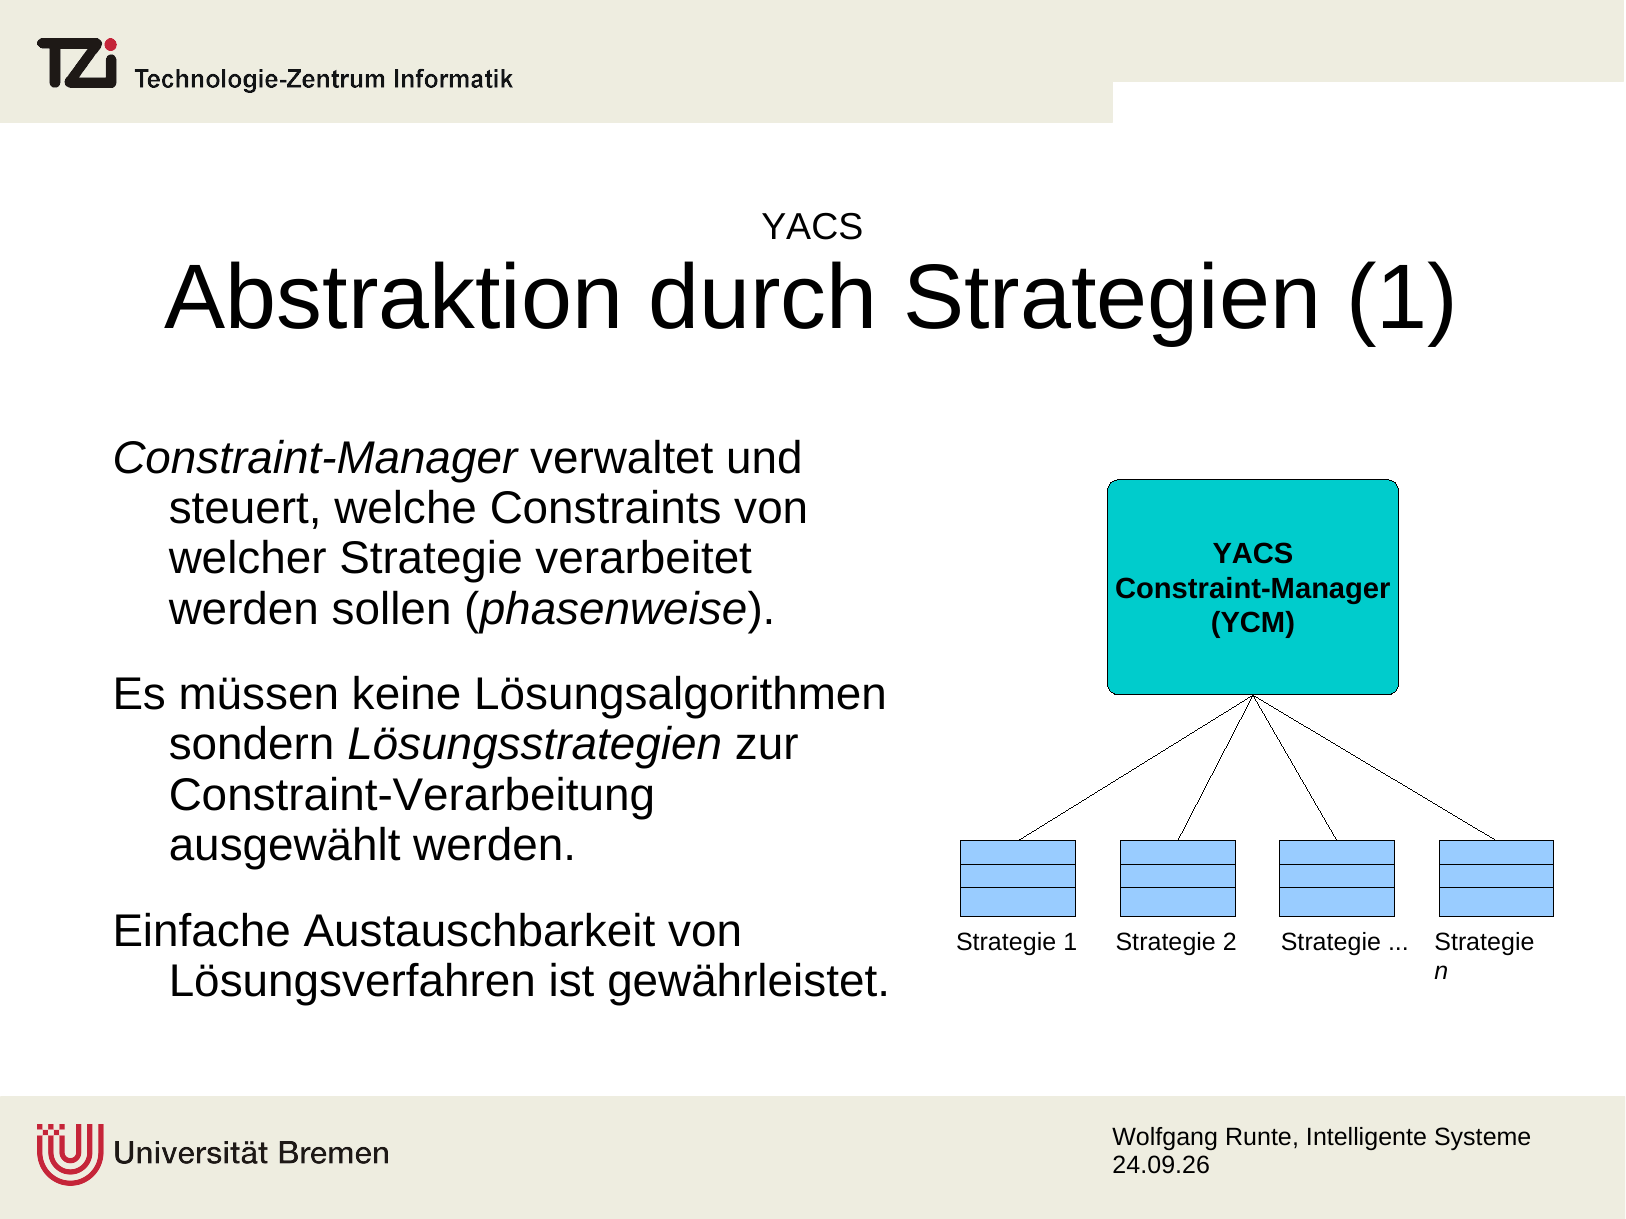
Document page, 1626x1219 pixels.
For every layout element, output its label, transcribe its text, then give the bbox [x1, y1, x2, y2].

title YACS Abstraktion durch Strategien (1) [112, 162, 1513, 393]
text_box [1439, 840, 1554, 917]
picture [37, 1124, 388, 1186]
text_box Strategie n [1434, 925, 1556, 960]
text_box [1120, 840, 1236, 917]
text_box Strategie ... [1280, 925, 1410, 954]
text_box Strategie 2 [1115, 925, 1237, 954]
text_box [1279, 840, 1395, 917]
text_box YACS Constraint-Manager (YCM) [1107, 479, 1399, 695]
picture [37, 38, 513, 93]
text_box [960, 840, 1076, 917]
list Constraint-Manager verwaltet und steuert, welche Constraints von welcher Strategie verarbeitet werden sollen (phasenweise). Es müssen keine Lösungsalgorithmen sondern Lösungsstrategien zur Constraint-Verarbeitung ausgewählt werden. Einfache Austauschbarkeit von Lösungsverfahren ist gewährleistet. [112, 433, 898, 1070]
text_box Strategie 1 [956, 925, 1078, 954]
